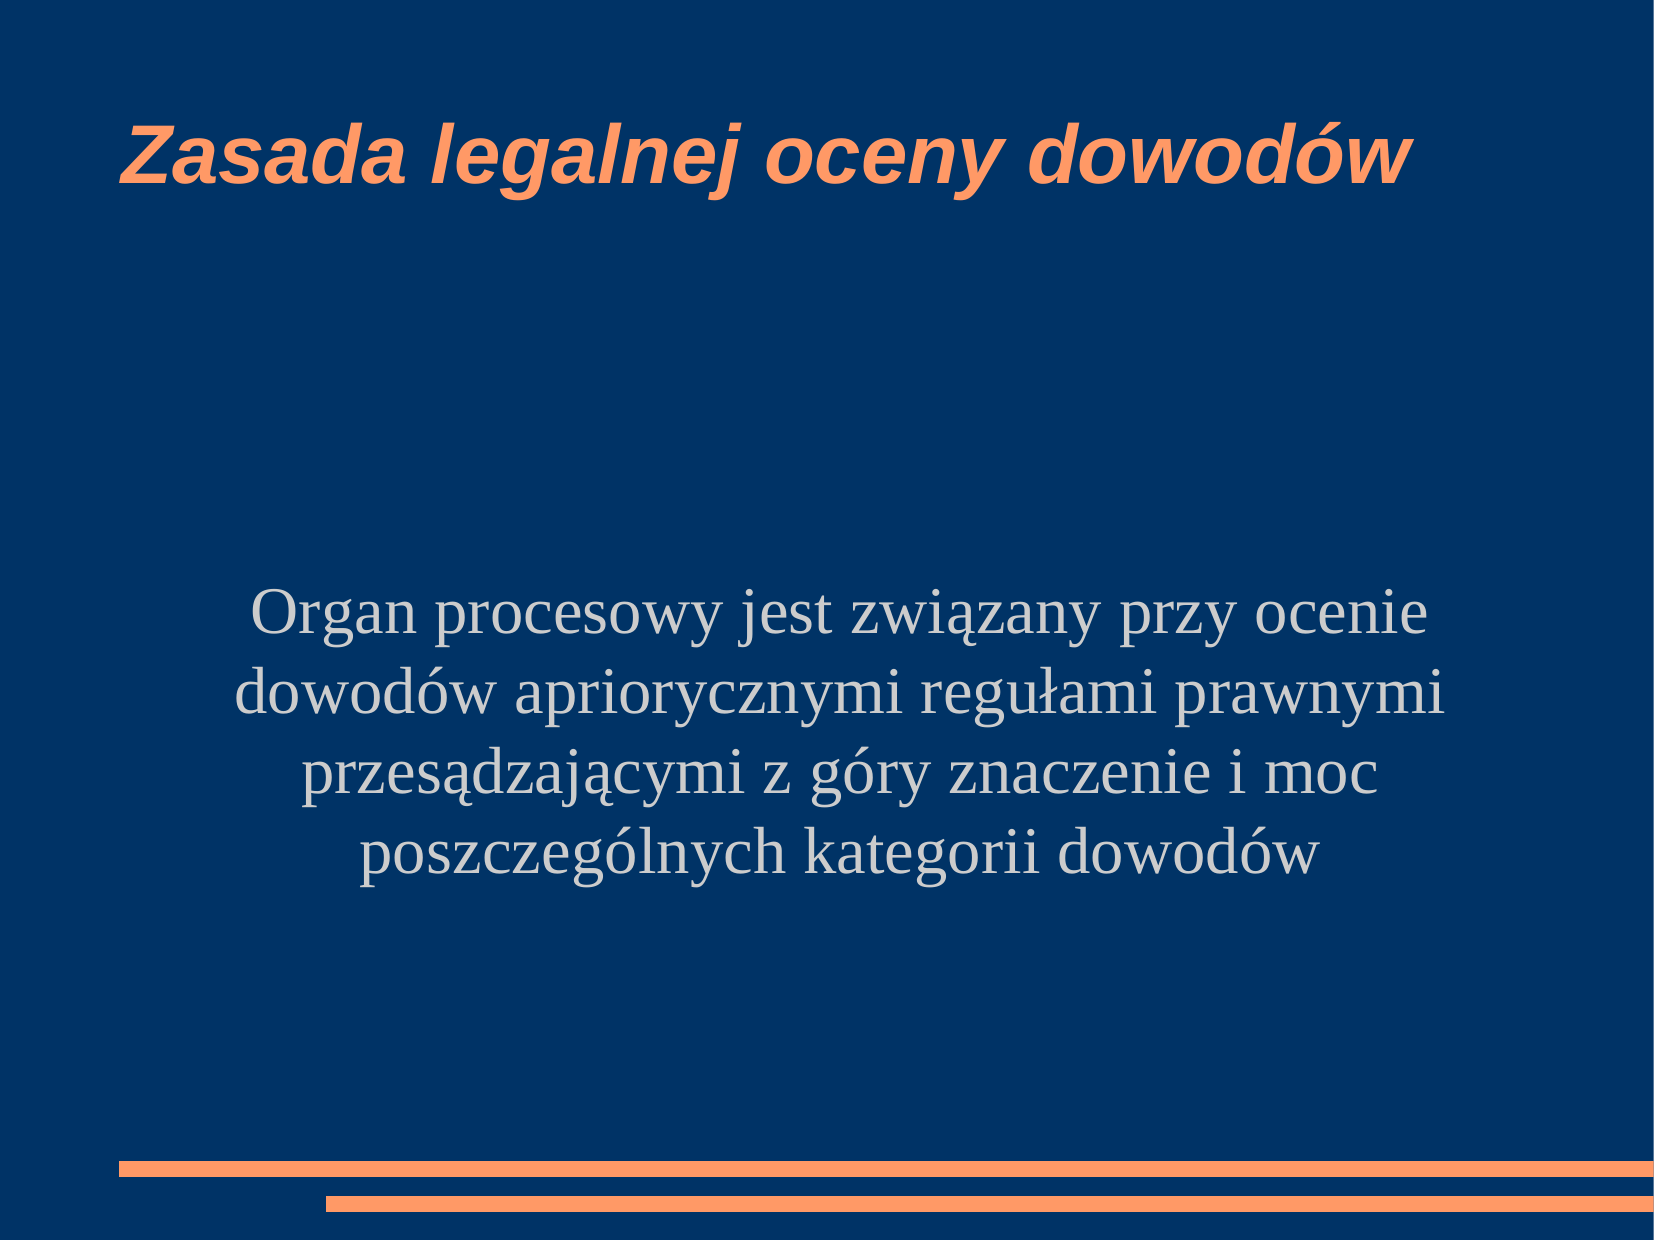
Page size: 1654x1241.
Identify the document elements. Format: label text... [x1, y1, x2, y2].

title Zasada legalnej oceny dowodów [121, 53, 1534, 247]
subtitle Organ procesowy jest związany przy ocenie dowodów apriorycznymi regułami prawnymi przesądzającymi z góry znaczenie i moc poszczególnych kategorii dowodów [121, 329, 1561, 1125]
